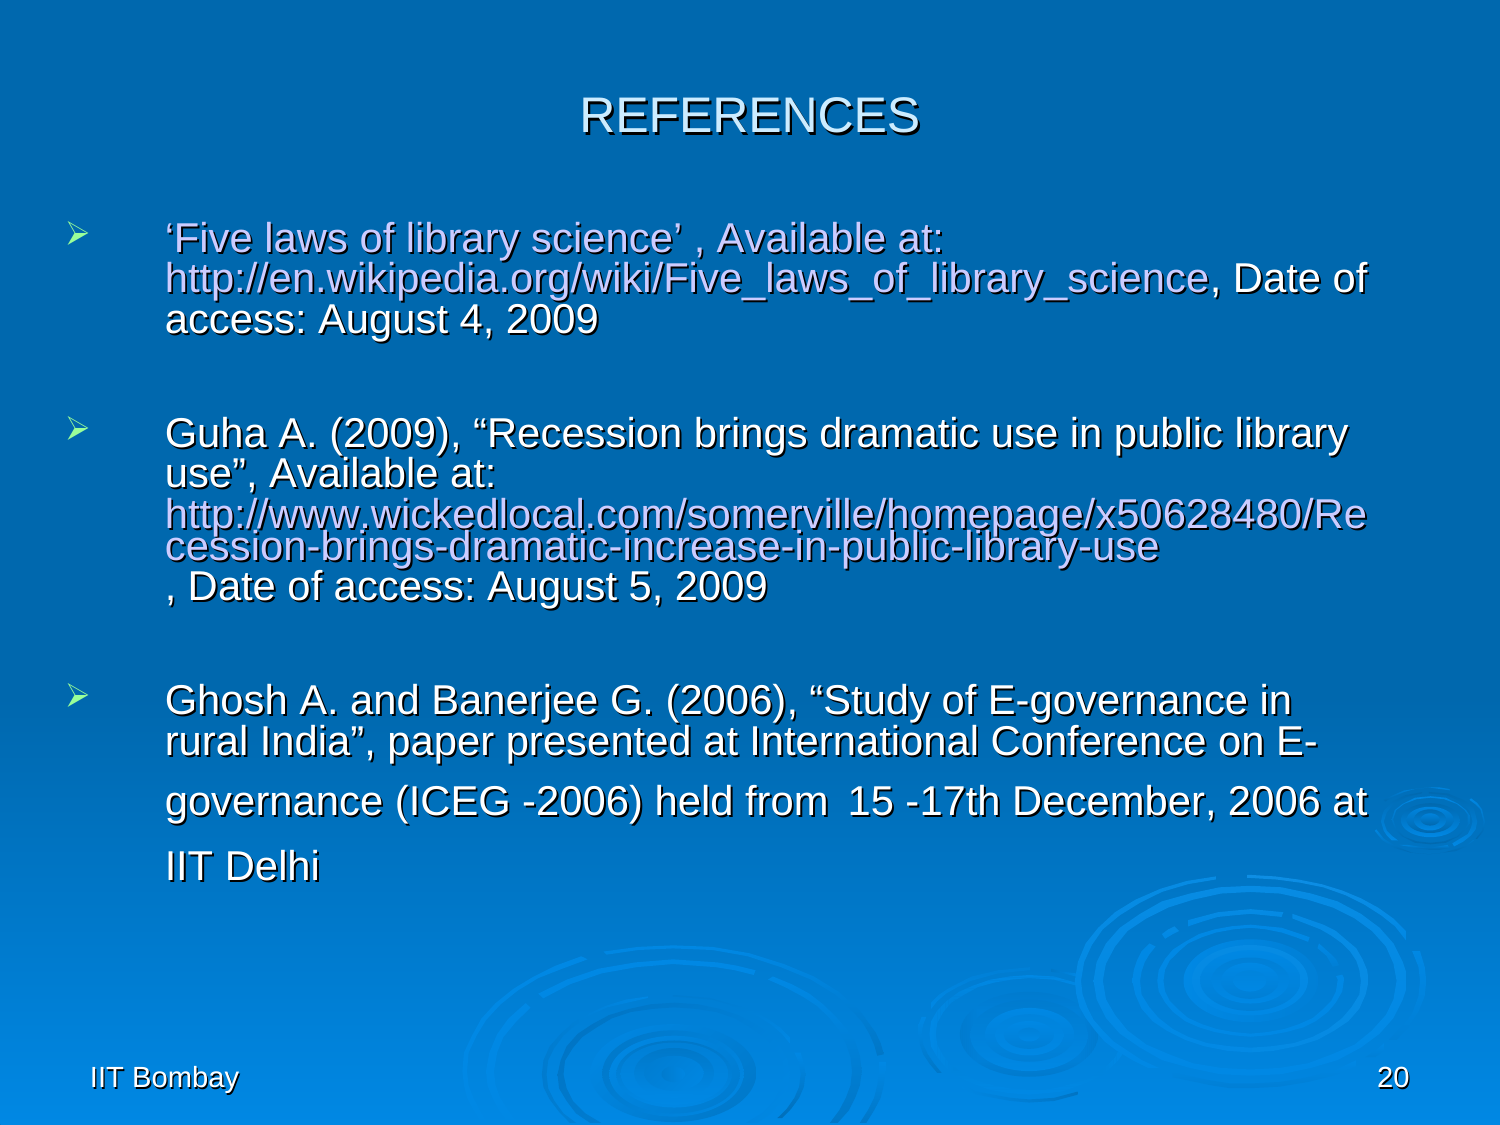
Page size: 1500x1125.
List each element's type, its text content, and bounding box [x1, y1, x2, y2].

list ‘Five laws of library science’ , Available at:http://en.wikipedia.org/wiki/Five_laws_of_library_science, Date of access: August 4, 2009 Guha A. (2009), “Recession brings dramatic use in public library use”, Available at: http://www.wickedlocal.com/somerville/homepage/x50628480/Recession-brings-dramatic-increase-in-public-library-use, Date of access: August 5, 2009 Ghosh A. and Banerjee G. (2006), “Study of E-governance in rural India”, paper presented at International Conference on E-governance (ICEG -2006) held from 15 -17th December, 2006 at IIT Delhi [49, 212, 1400, 955]
title REFERENCES [74, 24, 1425, 212]
